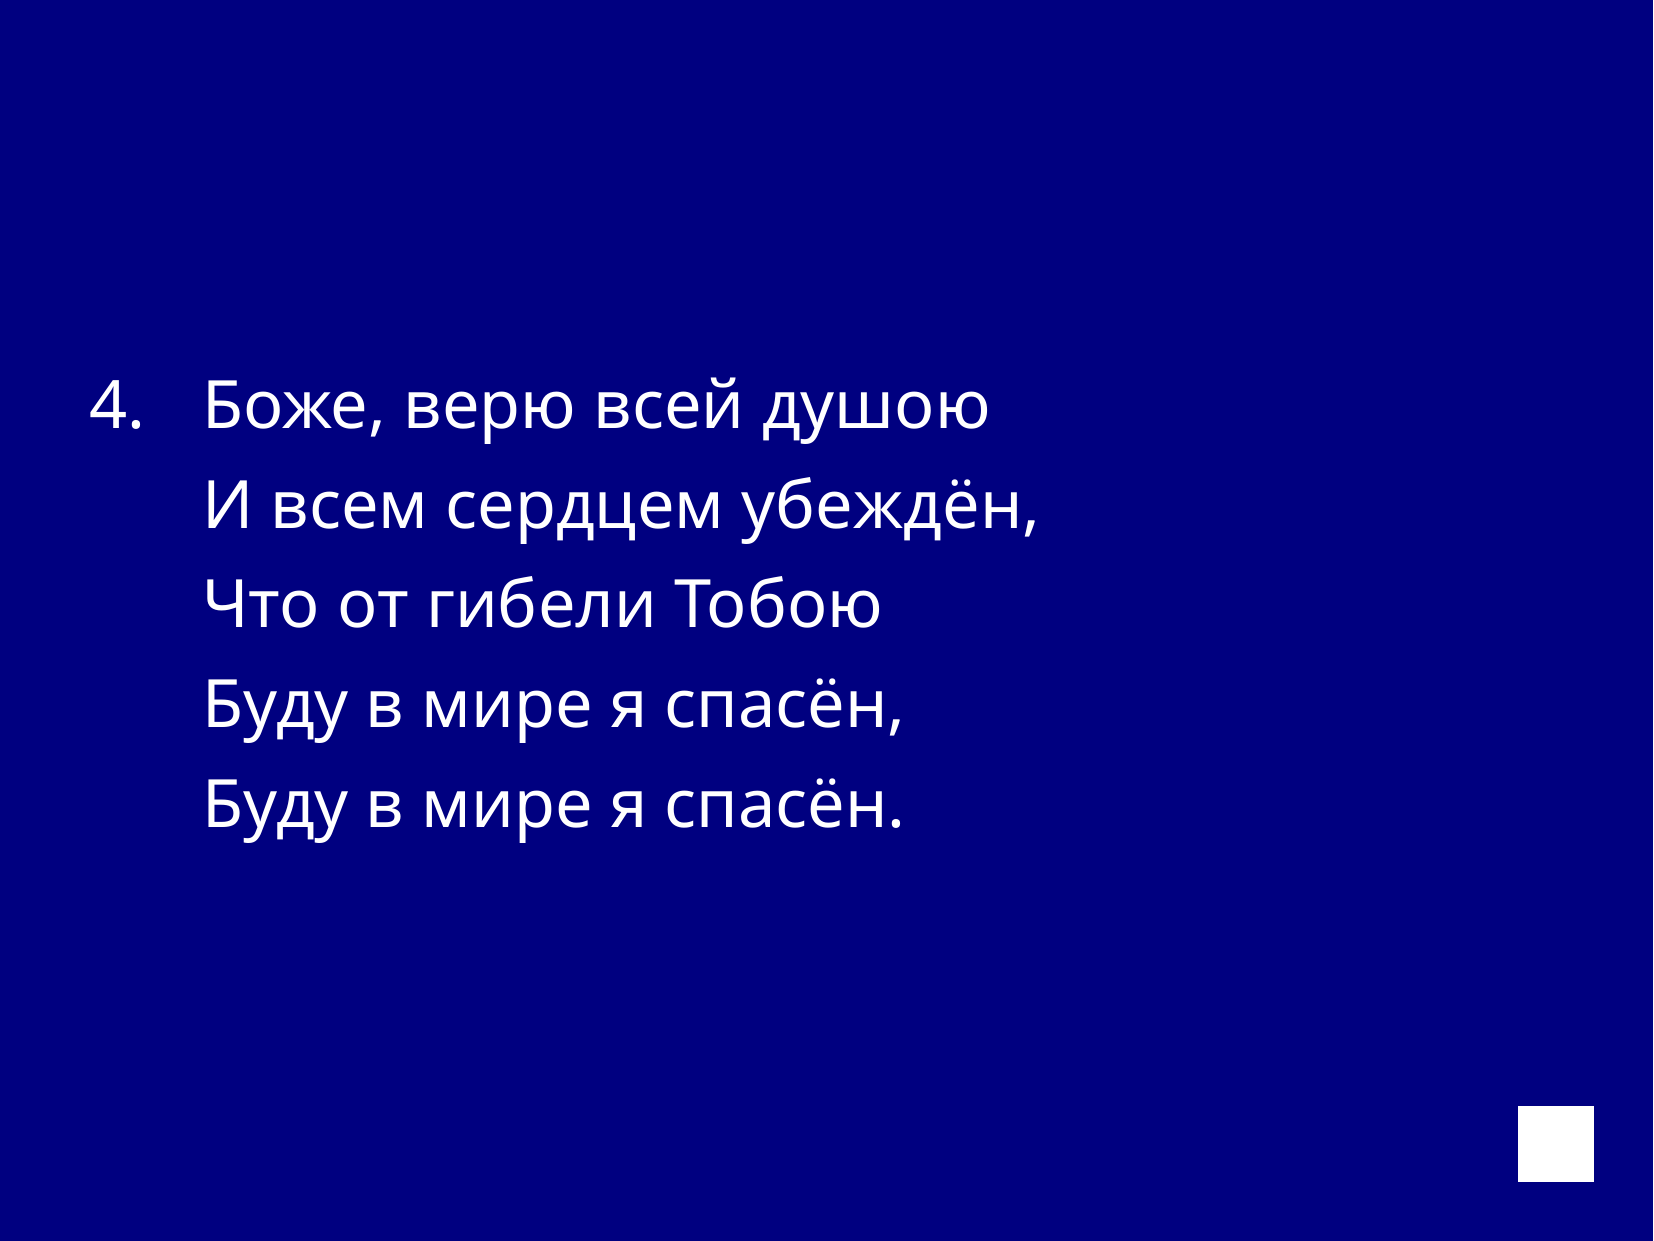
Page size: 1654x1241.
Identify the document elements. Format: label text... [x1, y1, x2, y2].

text_box [1518, 1106, 1594, 1182]
text_box 4. Боже, верю всей душою И всем сердцем убеждён, Что от гибели Тобою Буду в мире я спасён, Буду в мире я спасён. [75, 150, 1576, 1163]
